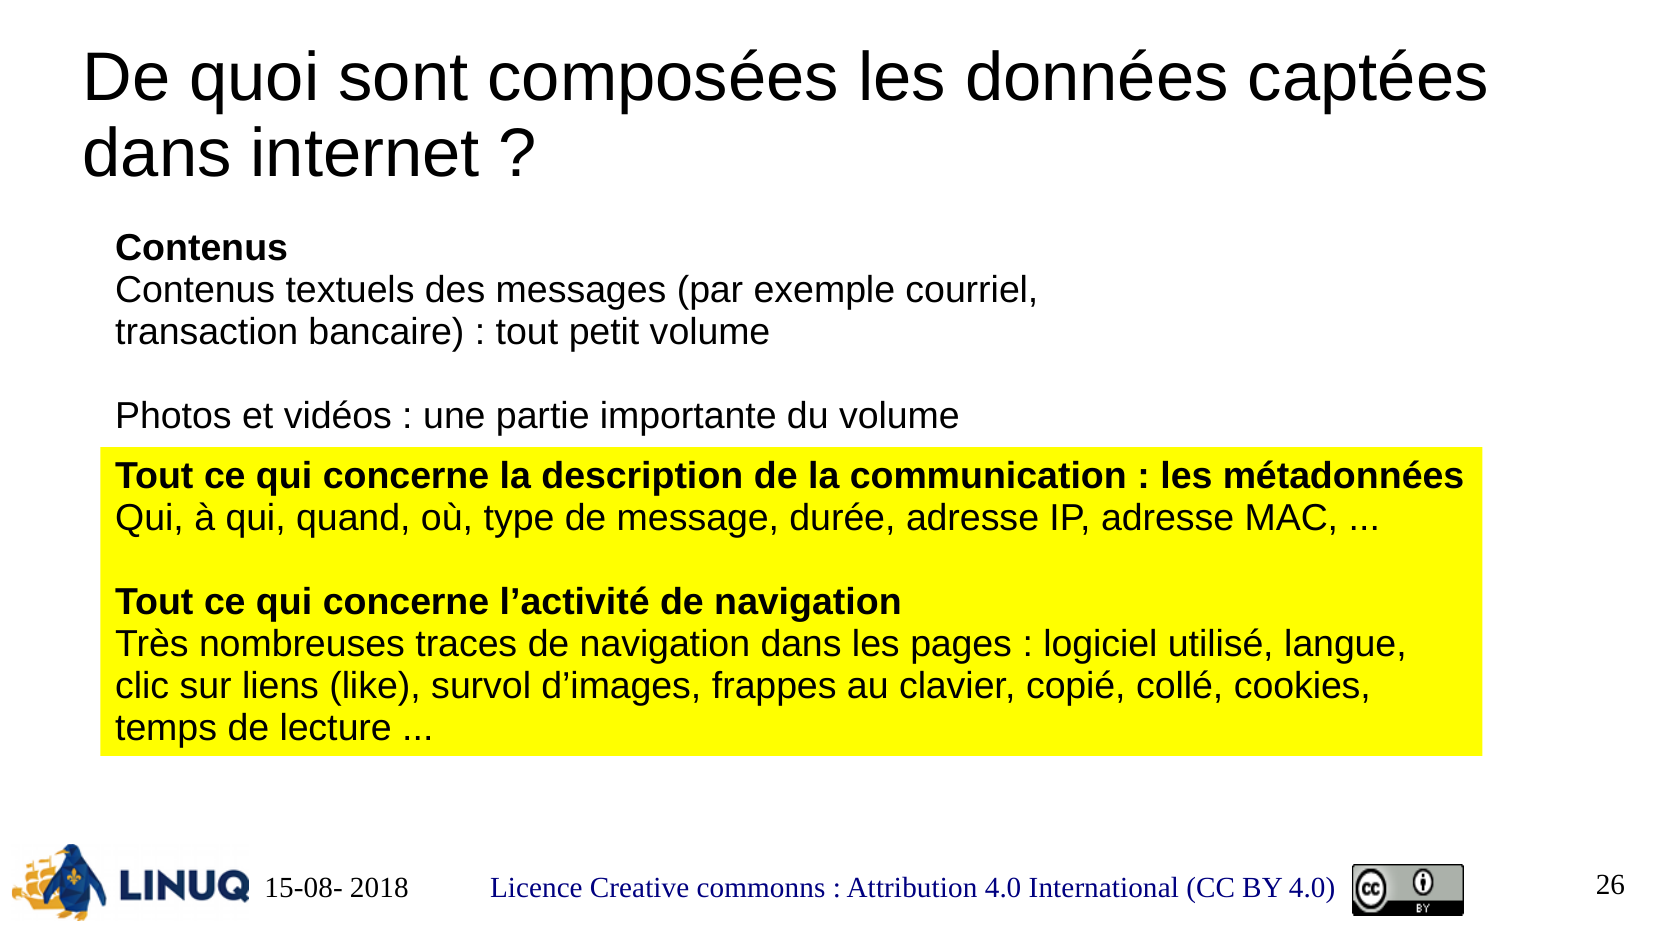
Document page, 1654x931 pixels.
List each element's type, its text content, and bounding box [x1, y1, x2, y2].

picture [11, 844, 249, 921]
title De quoi sont composées les données captées dans internet ? [82, 37, 1571, 193]
picture [1352, 864, 1464, 916]
text_box Contenus Contenus textuels des messages (par exemple courriel, transaction bancaire) : tout petit volume Photos et vidéos : une partie importante du volume [100, 176, 1211, 444]
text_box Tout ce qui concerne la description de la communication : les métadonnées Qui, à qui, quand, où, type de message, durée, adresse IP, adresse MAC, ... Tout ce qui concerne l’activité de navigation Très nombreuses traces de navigation dans les pages : logiciel utilisé, langue, clic sur liens (like), survol d’images, frappes au clavier, copié, collé, cookies, temps de lecture ... [100, 447, 1483, 756]
